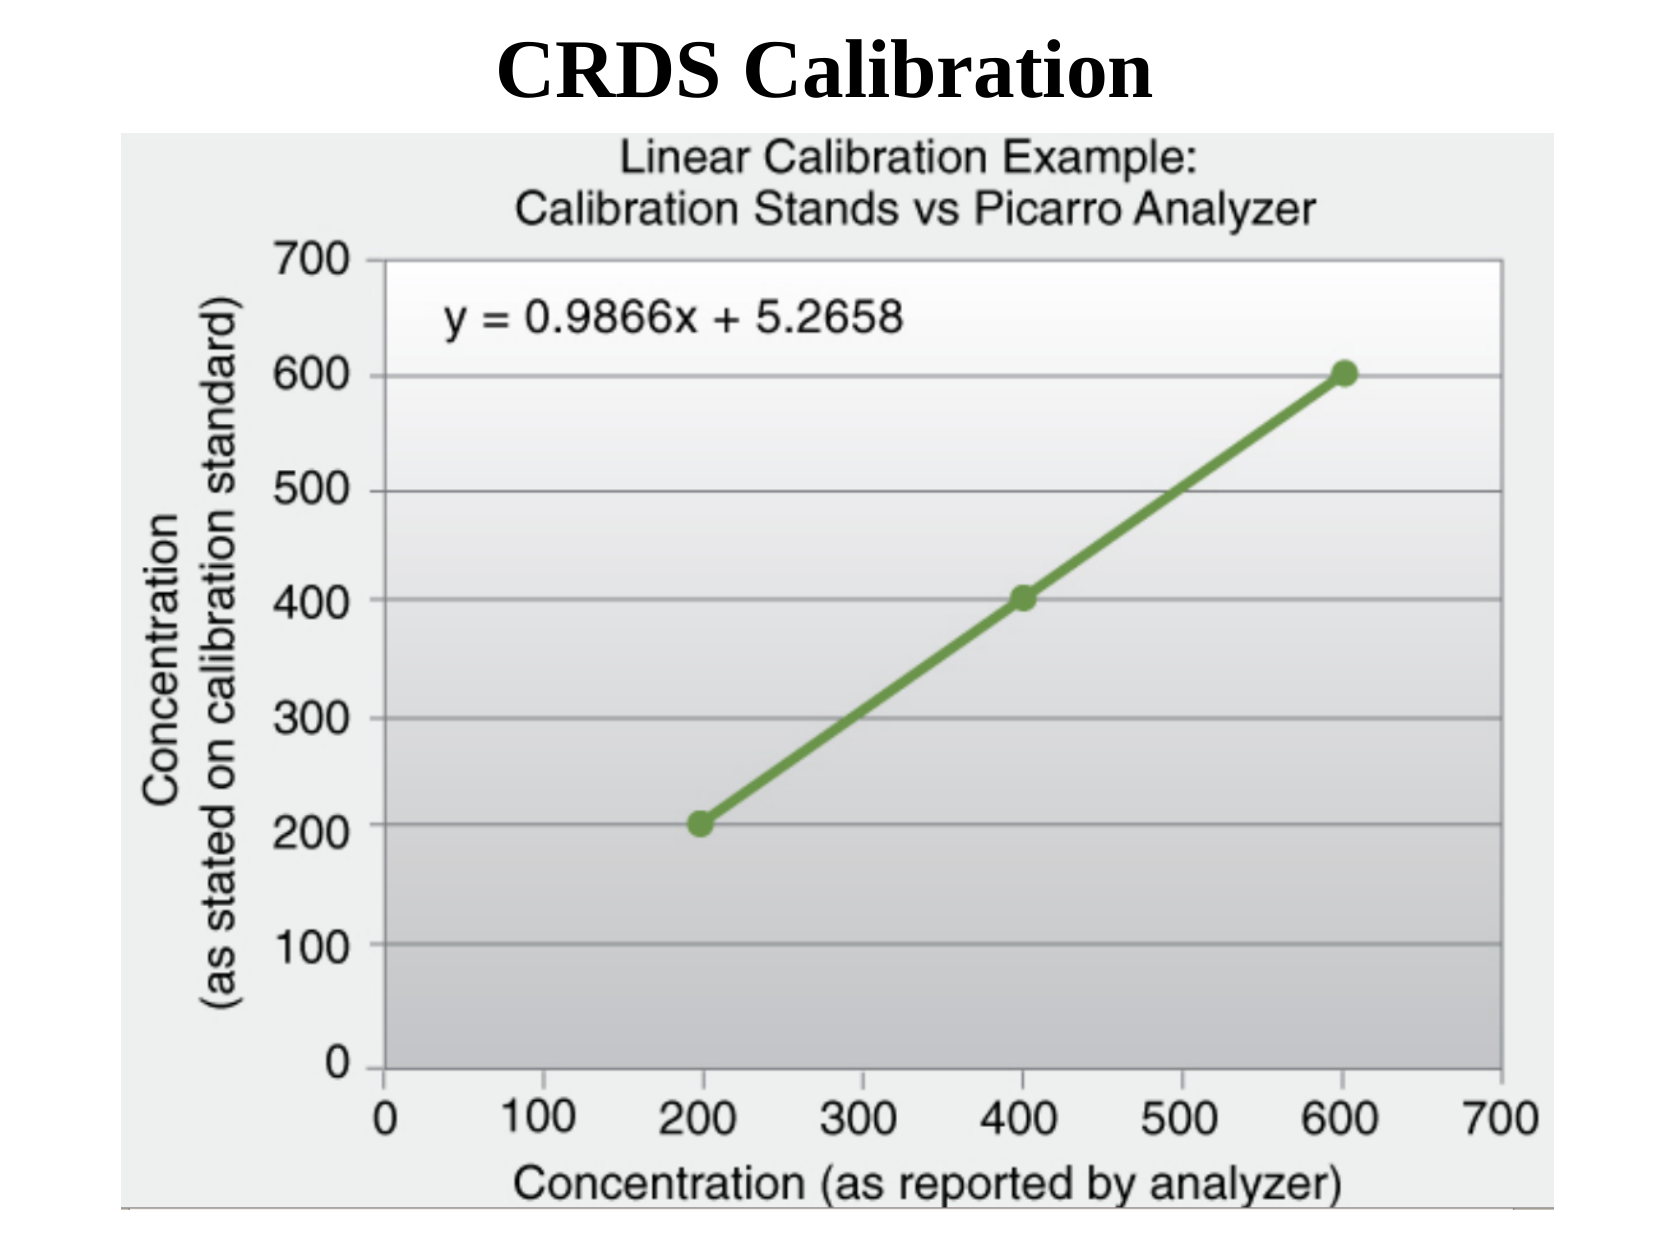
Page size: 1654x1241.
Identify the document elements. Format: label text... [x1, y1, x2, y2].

title CRDS Calibration [0, 4, 1651, 136]
picture [0, 0, 1654, 1241]
